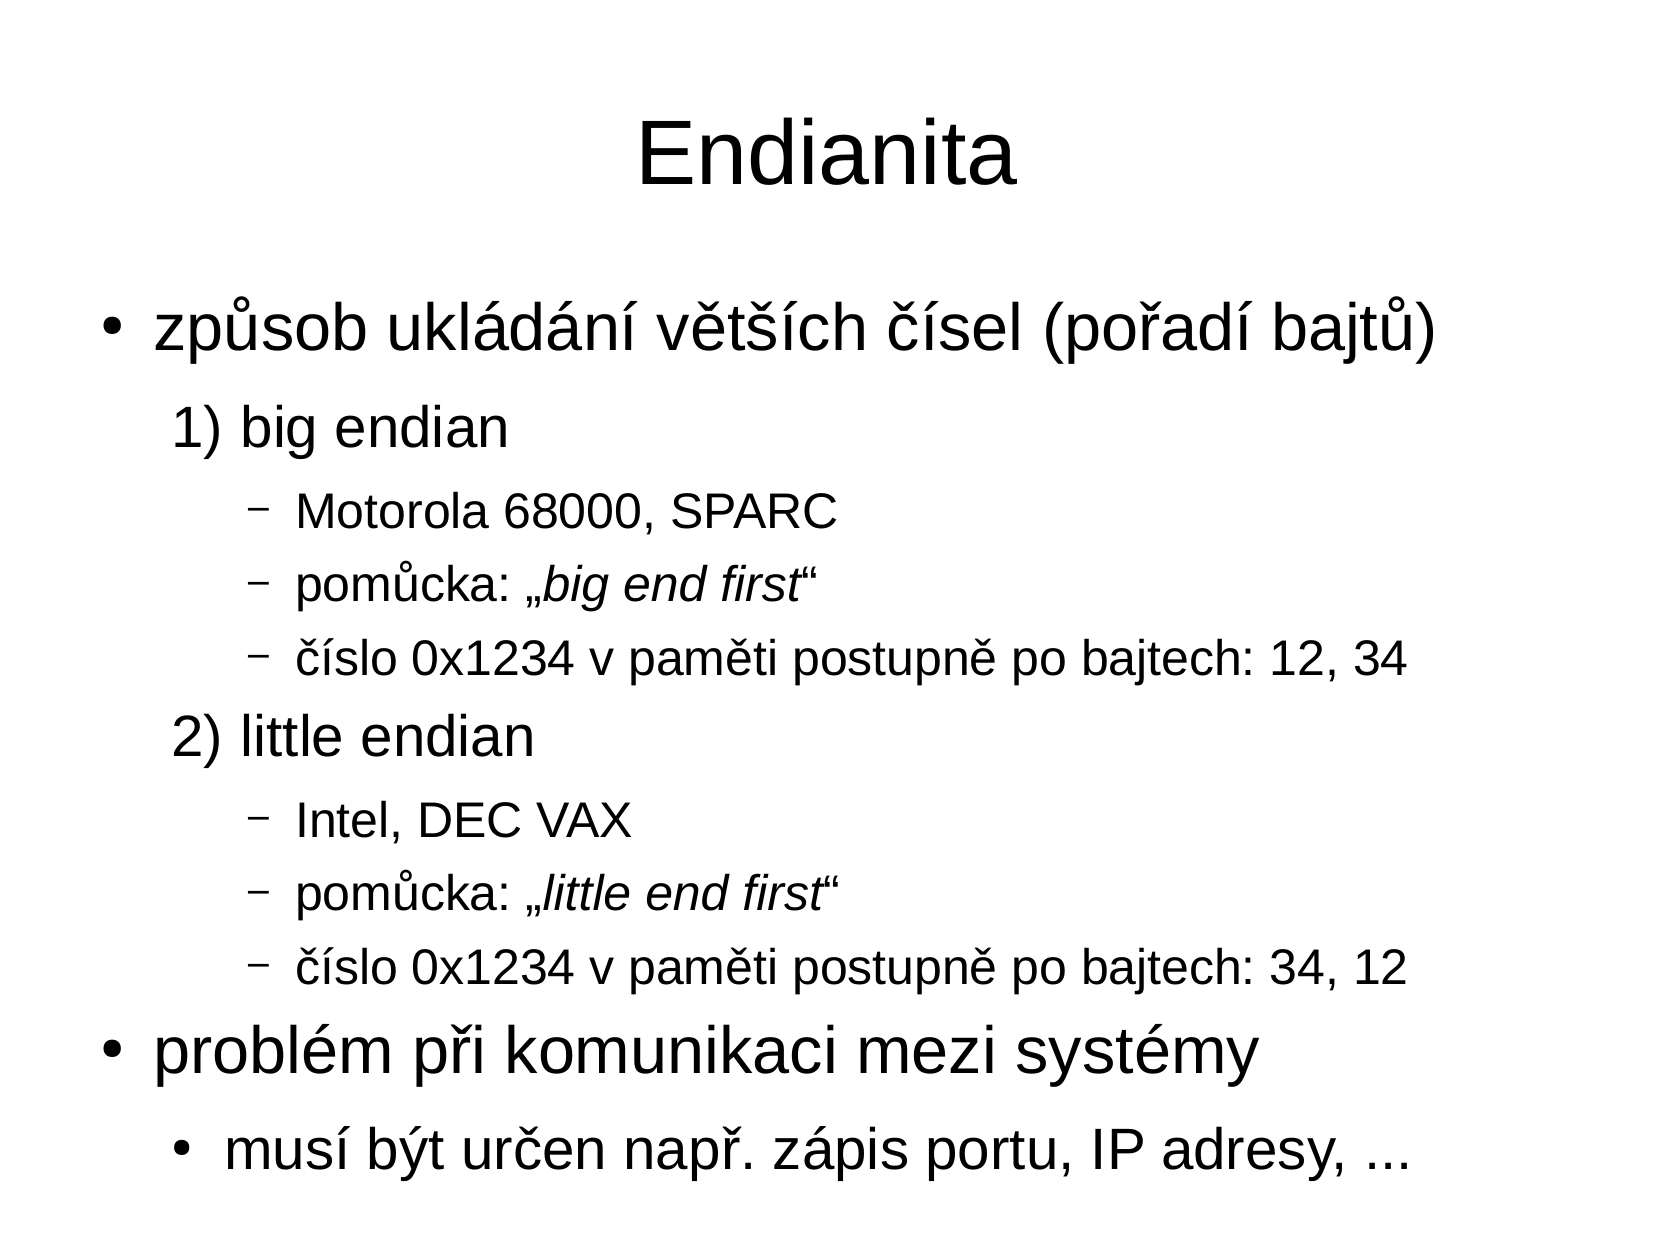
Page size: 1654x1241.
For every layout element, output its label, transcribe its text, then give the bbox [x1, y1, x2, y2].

list způsob ukládání větších čísel (pořadí bajtů) big endian Motorola 68000, SPARC pomůcka: „big end first“ číslo 0x1234 v paměti postupně po bajtech: 12, 34 little endian Intel, DEC VAX pomůcka: „little end first“ číslo 0x1234 v paměti postupně po bajtech: 34, 12 problém při komunikaci mezi systémy musí být určen např. zápis portu, IP adresy, ... [82, 290, 1571, 1182]
title Endianita [82, 49, 1571, 257]
